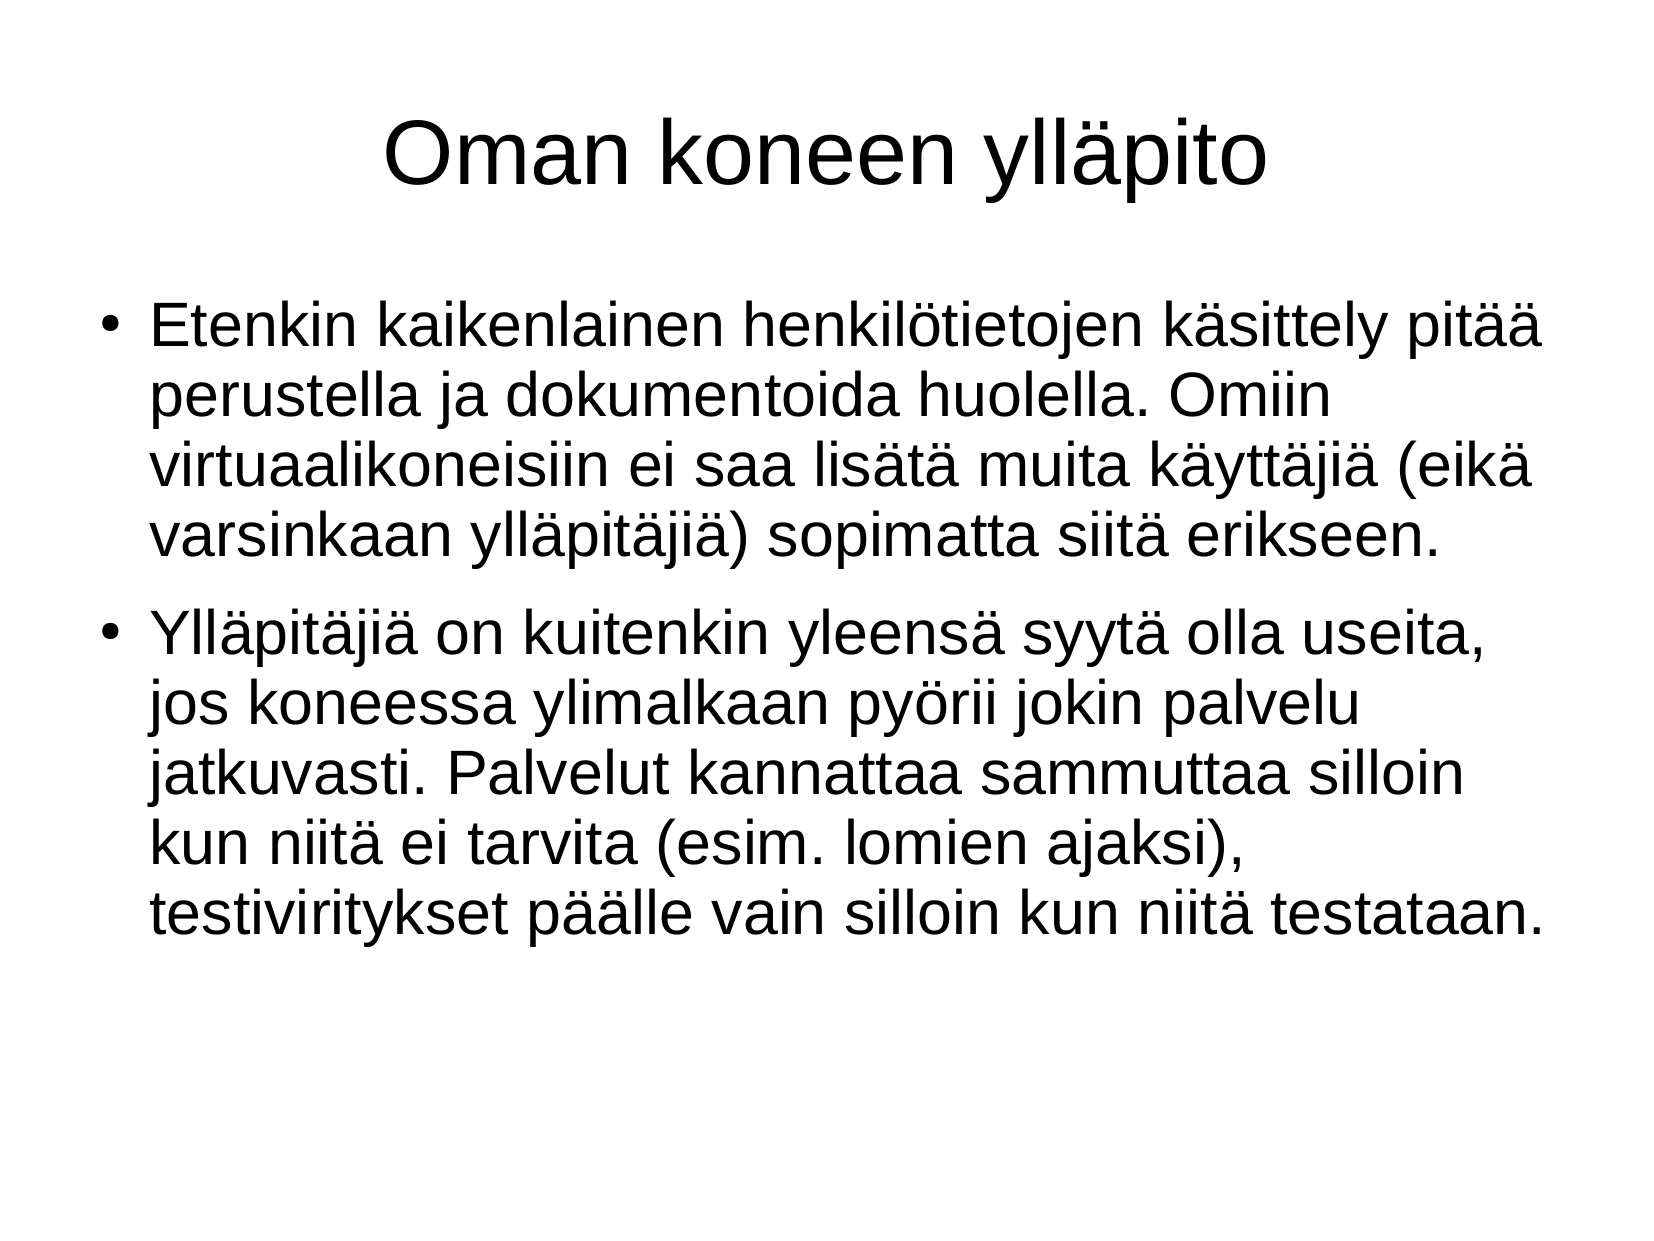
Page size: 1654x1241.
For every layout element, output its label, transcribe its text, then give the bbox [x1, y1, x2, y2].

title Oman koneen ylläpito [82, 49, 1571, 257]
list Etenkin kaikenlainen henkilötietojen käsittely pitää perustella ja dokumentoida huolella. Omiin virtuaalikoneisiin ei saa lisätä muita käyttäjiä (eikä varsinkaan ylläpitäjiä) sopimatta siitä erikseen. Ylläpitäjiä on kuitenkin yleensä syytä olla useita, jos koneessa ylimalkaan pyörii jokin palvelu jatkuvasti. Palvelut kannattaa sammuttaa silloin kun niitä ei tarvita (esim. lomien ajaksi), testiviritykset päälle vain silloin kun niitä testataan. [82, 290, 1571, 1010]
